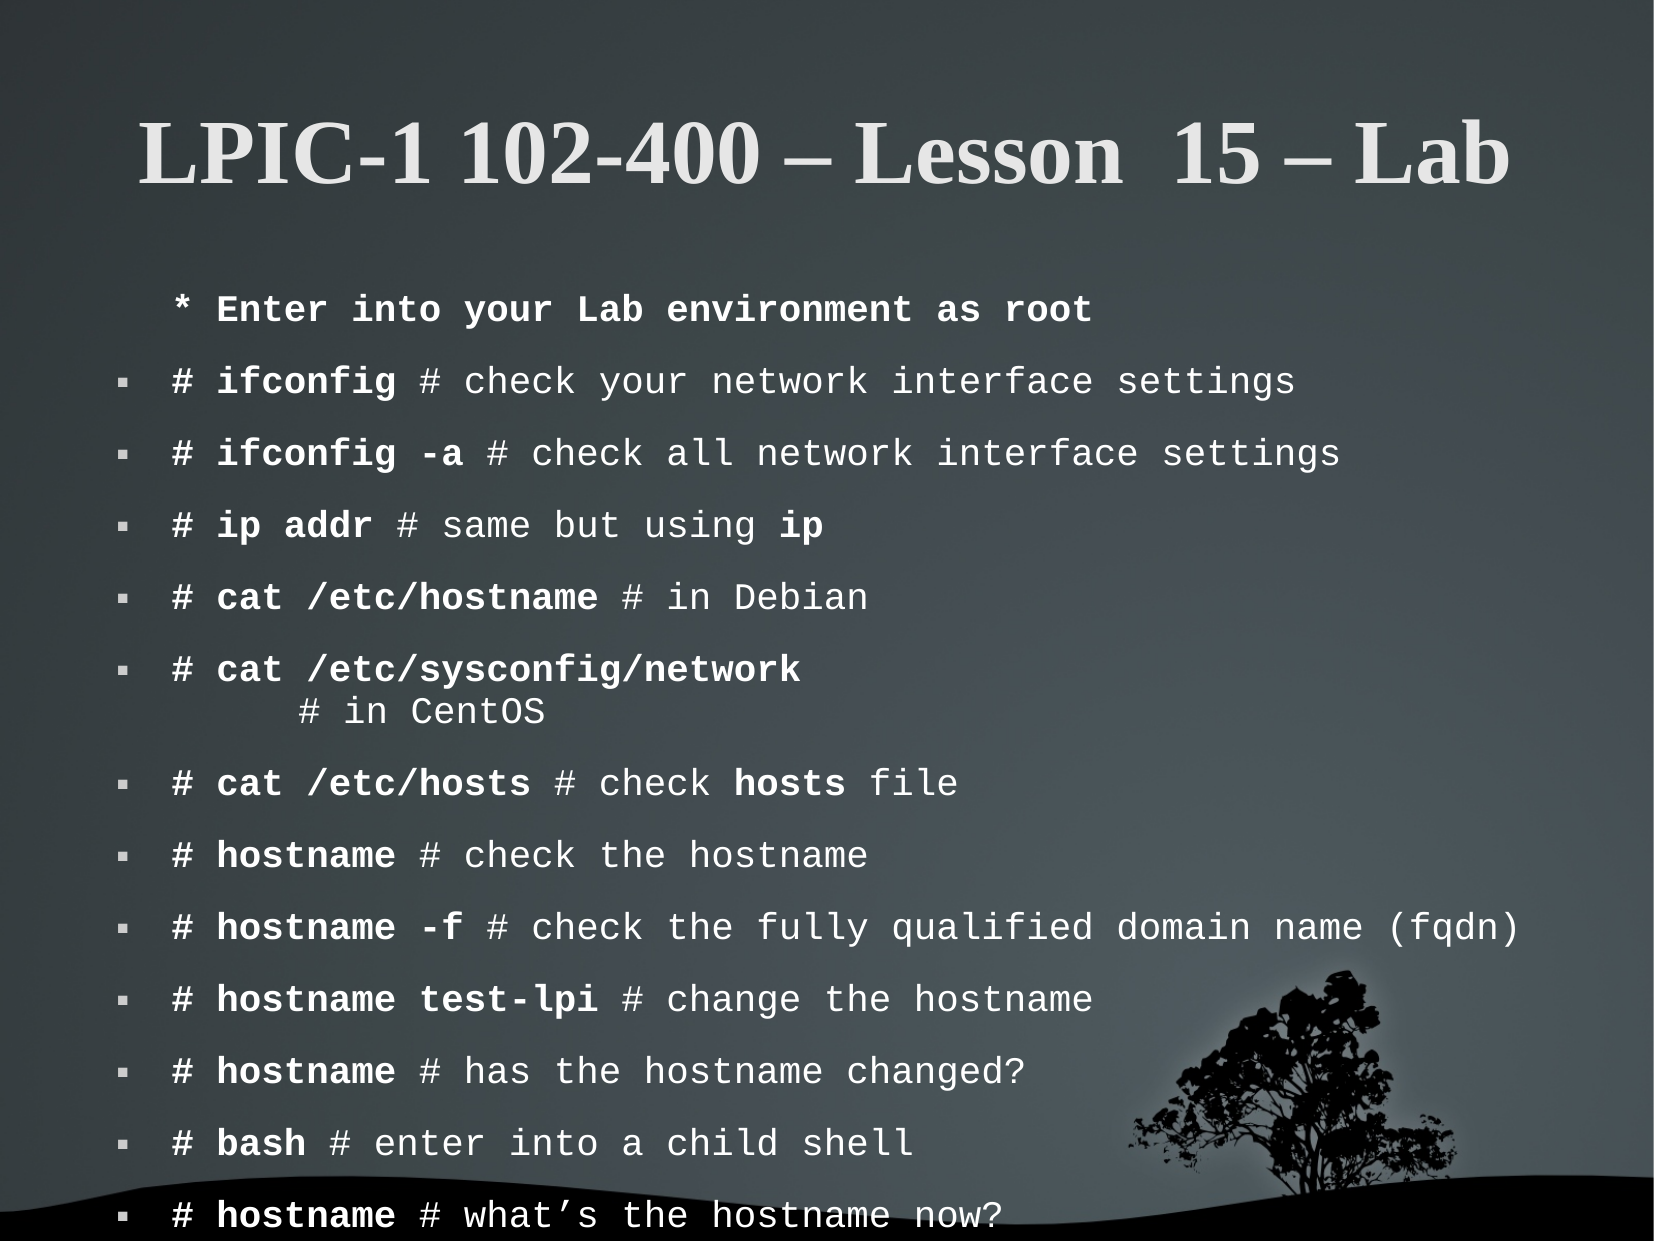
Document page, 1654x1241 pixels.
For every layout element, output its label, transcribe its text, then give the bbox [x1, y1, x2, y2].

title LPIC-1 102-400 – Lesson 15 – Lab [82, 49, 1571, 257]
picture [0, 0, 1654, 1241]
list * Enter into your Lab environment as root # ifconfig # check your network interface settings # ifconfig -a # check all network interface settings # ip addr # same but using ip # cat /etc/hostname # in Debian # cat /etc/sysconfig/network # in CentOS # cat /etc/hosts # check hosts file # hostname # check the hostname # hostname -f # check the fully qualified domain name (fqdn) # hostname test-lpi # change the hostname # hostname # has the hostname changed? # bash # enter into a child shell # hostname # what’s the hostname now? # reboot # reboot # hostname # has the hostname changed? [82, 290, 1571, 1207]
